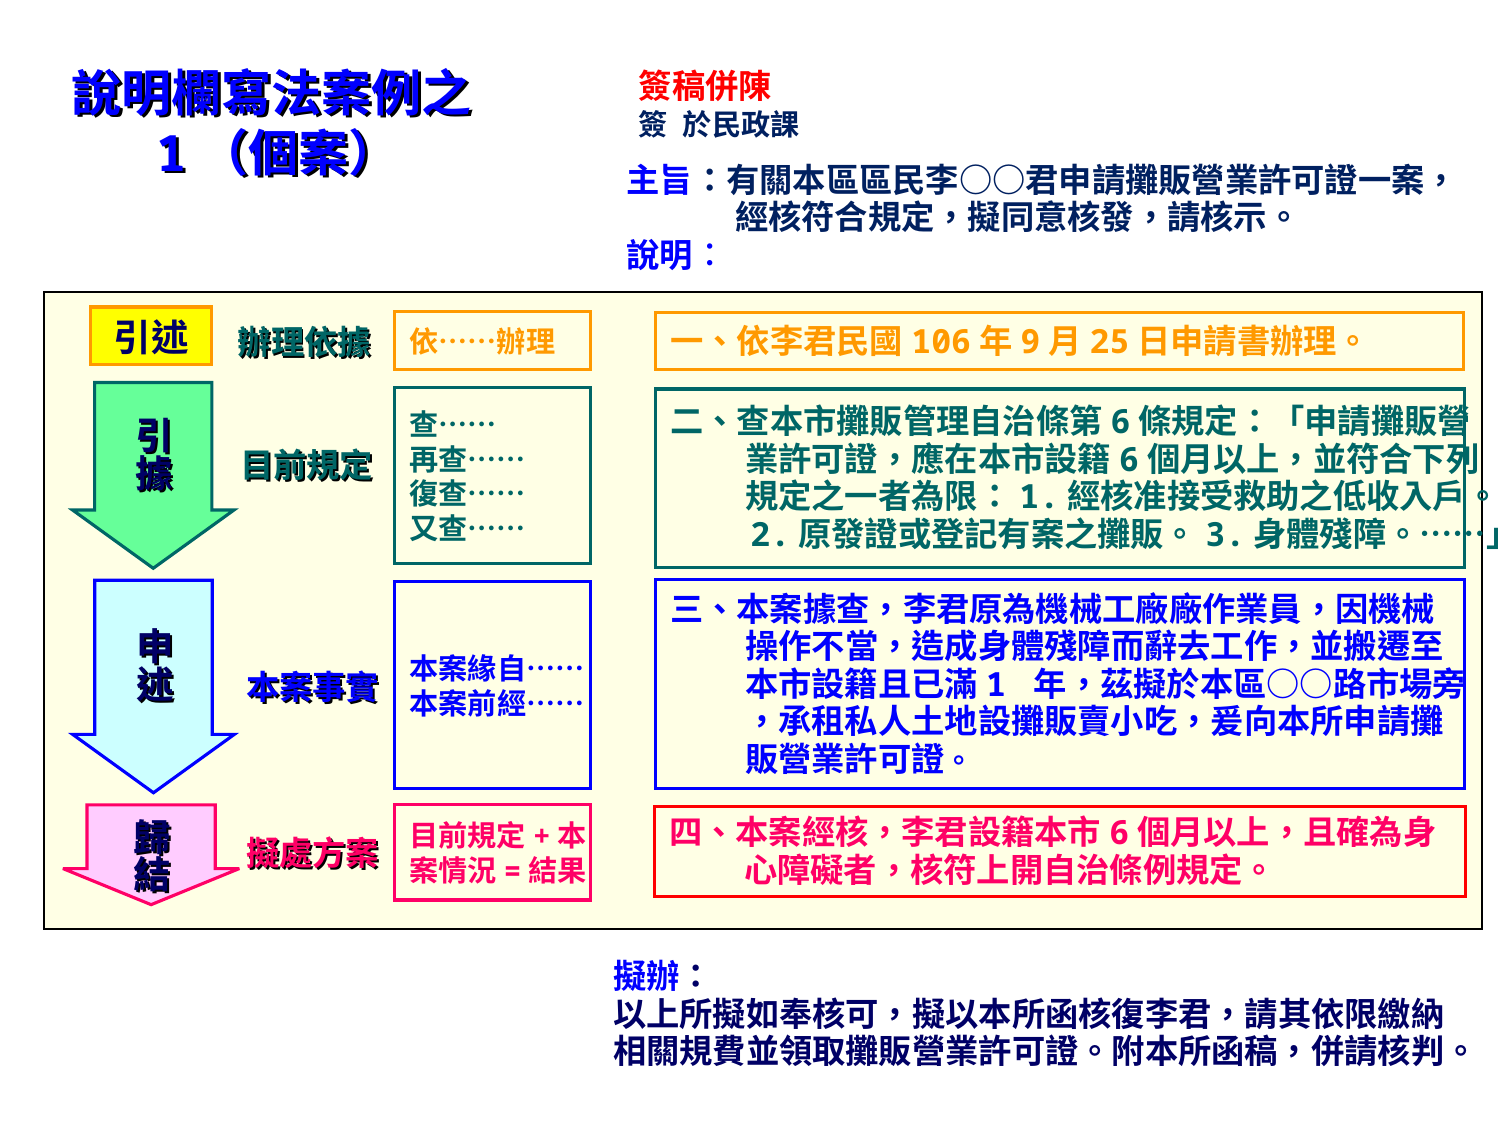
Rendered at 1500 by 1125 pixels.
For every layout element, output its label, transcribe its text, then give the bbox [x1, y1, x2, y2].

text_box 一、依李君民國106年9月25日申請書辦理。 [655, 312, 1464, 370]
text_box 引據 [72, 382, 226, 569]
text_box 歸結 [62, 804, 231, 905]
text_box [44, 292, 1482, 929]
text_box 引述 [91, 307, 211, 365]
text_box 本案緣自…… 本案前經…… [395, 582, 590, 789]
text_box 目前規定 [225, 413, 376, 516]
text_box 二、查本市攤販管理自治條第6條規定：「申請攤販營 業許可證，應在本市設籍6個月以上，並符合下列 規定之一者為限：1.經核准接受救助之低收入戶。 2.原發證或登記有案之攤販。3.身體殘障。……」 [655, 389, 1465, 567]
text_box 擬處方案 [231, 811, 419, 893]
text_box 說明欄寫法案例之1（個案） [31, 43, 524, 199]
text_box 主旨：有關本區區民李○○君申請攤販營業許可證一案， 經核符合規定，擬同意核發，請核示。 說明︰ [611, 153, 1496, 290]
text_box 依……辦理 [394, 312, 590, 370]
text_box 擬辦： 以上所擬如奉核可，擬以本所函核復李君，請其依限繳納相關規費並領取攤販營業許可證。附本所函稿，併請核判。 [598, 950, 1482, 1078]
text_box 申述 [72, 580, 231, 793]
text_box 簽稿併陳 簽 於民政課 [624, 49, 894, 153]
text_box 三、本案據查，李君原為機械工廠廠作業員，因機械 操作不當，造成身體殘障而辭去工作，並搬遷至 本市設籍且已滿1 年，茲擬於本區○○路市場旁 ，承租私人土地設攤販賣小吃，爰向本所申請攤 販營業許可證。 [655, 579, 1465, 789]
text_box 四、本案經核，李君設籍本市6個月以上，且確為身 心障礙者，核符上開自治條例規定。 [654, 806, 1466, 896]
text_box 辦理依據 [223, 289, 373, 393]
text_box 目前規定+本 案情況=結果 [394, 804, 590, 900]
text_box 本案事實 [231, 636, 391, 737]
text_box 查…… 再查…… 復查…… 又查…… [394, 388, 590, 564]
